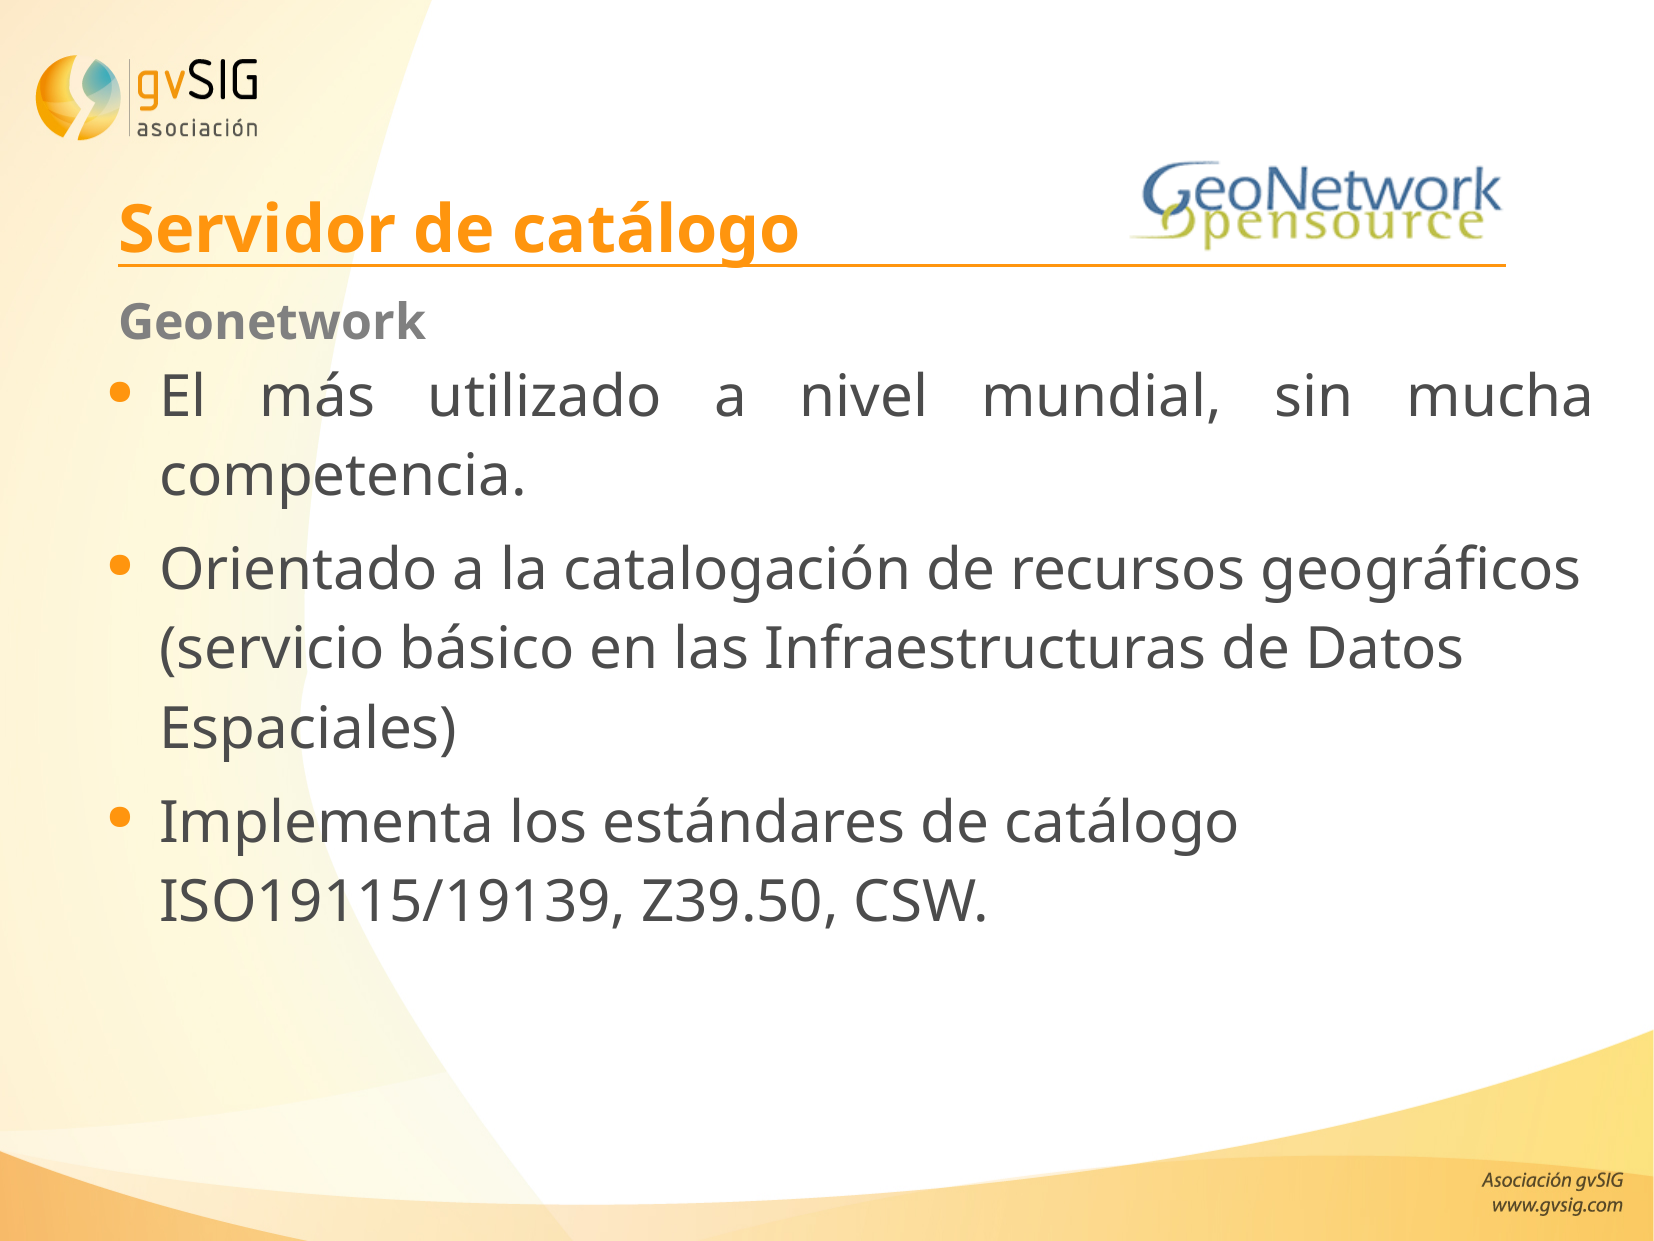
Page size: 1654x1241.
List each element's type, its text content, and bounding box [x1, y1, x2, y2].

list El más utilizado a nivel mundial, sin mucha competencia. Orientado a la catalogación de recursos geográficos (servicio básico en las Infraestructuras de Datos Espaciales) Implementa los estándares de catálogo ISO19115/19139, Z39.50, CSW. [88, 354, 1595, 714]
picture [0, 0, 1654, 1241]
title Servidor de catálogo [118, 177, 1607, 276]
title Geonetwork [118, 276, 857, 354]
